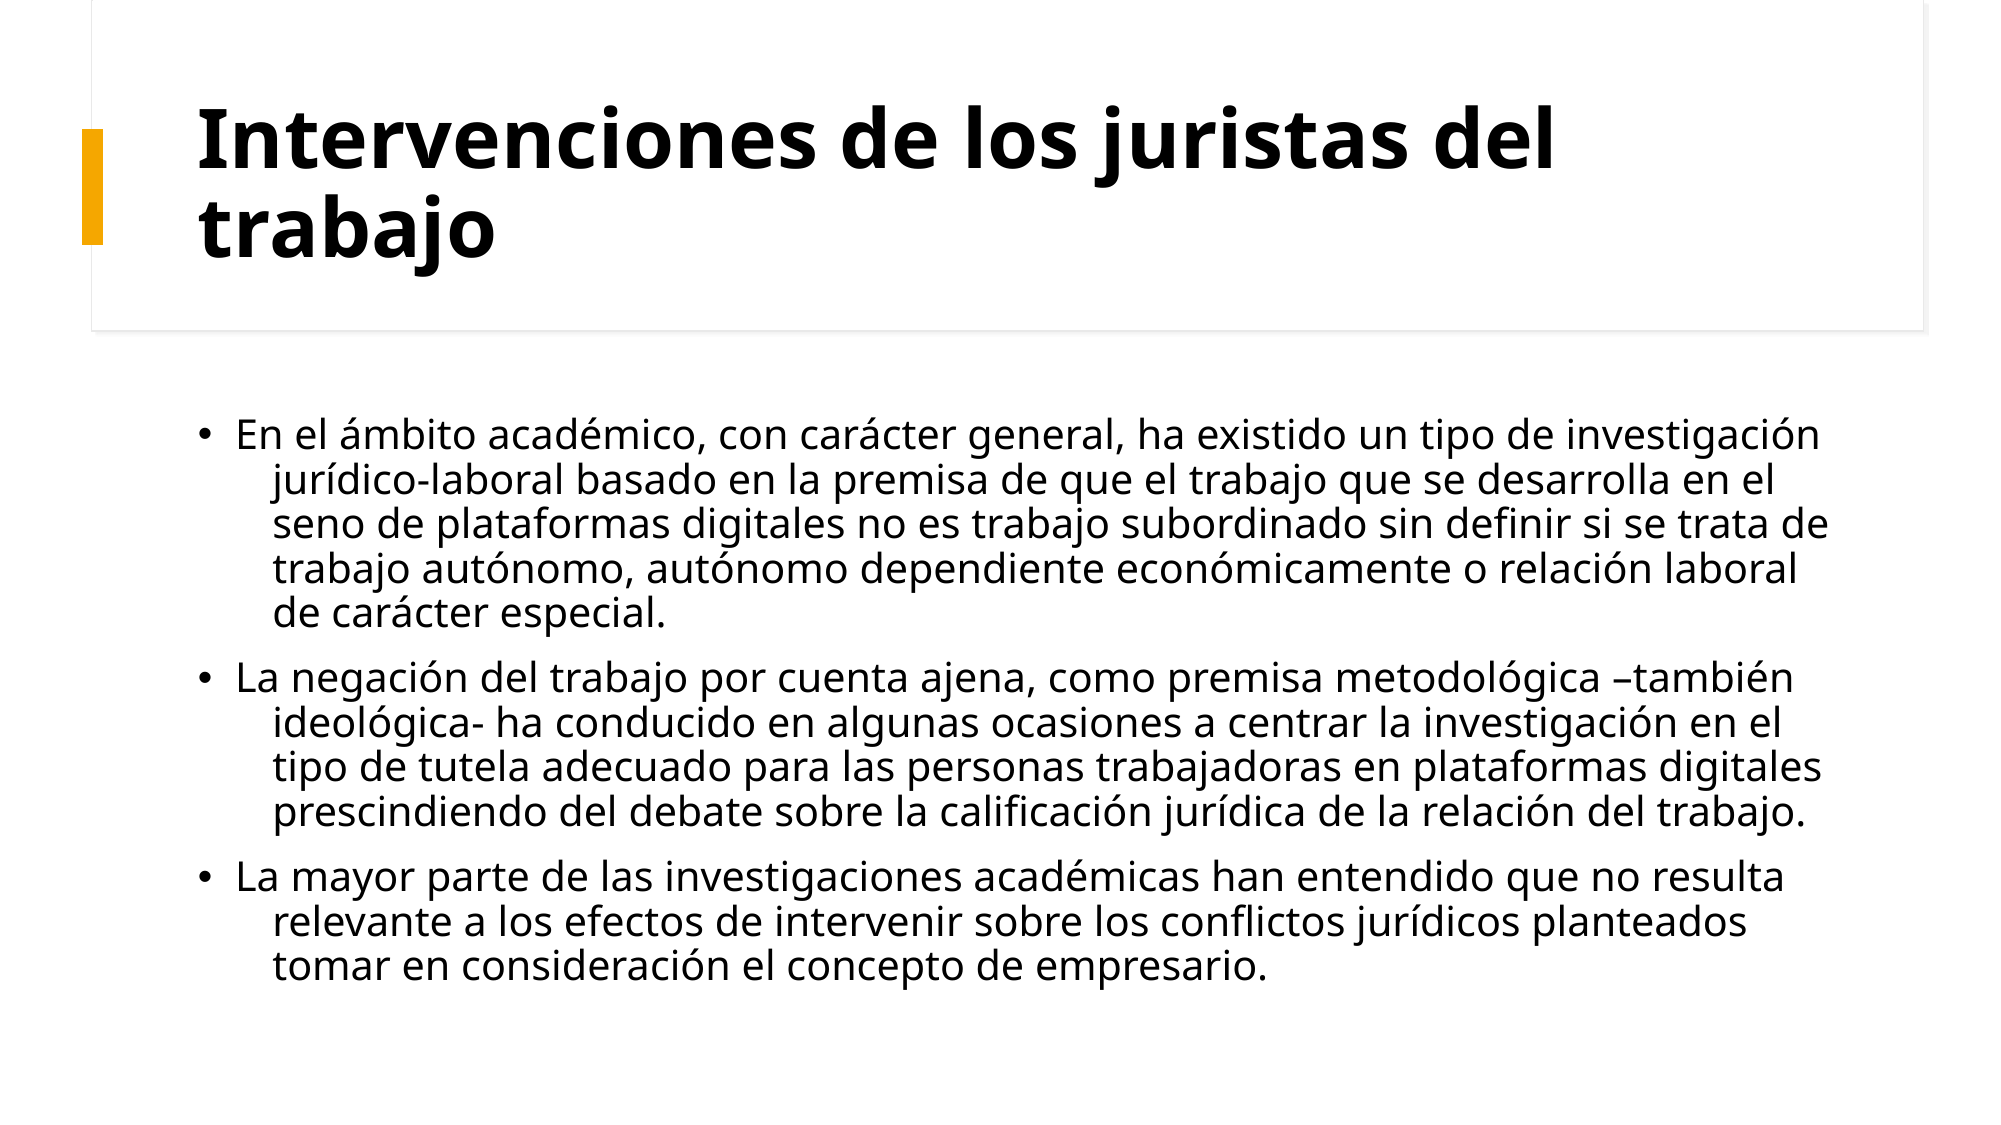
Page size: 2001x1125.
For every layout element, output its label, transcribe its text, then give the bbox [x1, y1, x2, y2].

title Intervenciones de los juristas del trabajo [183, 90, 1852, 284]
list En el ámbito académico, con carácter general, ha existido un tipo de investigación jurídico-laboral basado en la premisa de que el trabajo que se desarrolla en el seno de plataformas digitales no es trabajo subordinado sin definir si se trata de trabajo autónomo, autónomo dependiente económicamente o relación laboral de carácter especial. La negación del trabajo por cuenta ajena, como premisa metodológica –también ideológica- ha conducido en algunas ocasiones a centrar la investigación en el tipo de tutela adecuado para las personas trabajadoras en plataformas digitales prescindiendo del debate sobre la calificación jurídica de la relación del trabajo. La mayor parte de las investigaciones académicas han entendido que no resulta relevante a los efectos de intervenir sobre los conflictos jurídicos planteados tomar en consideración el concepto de empresario. [183, 406, 1852, 1013]
